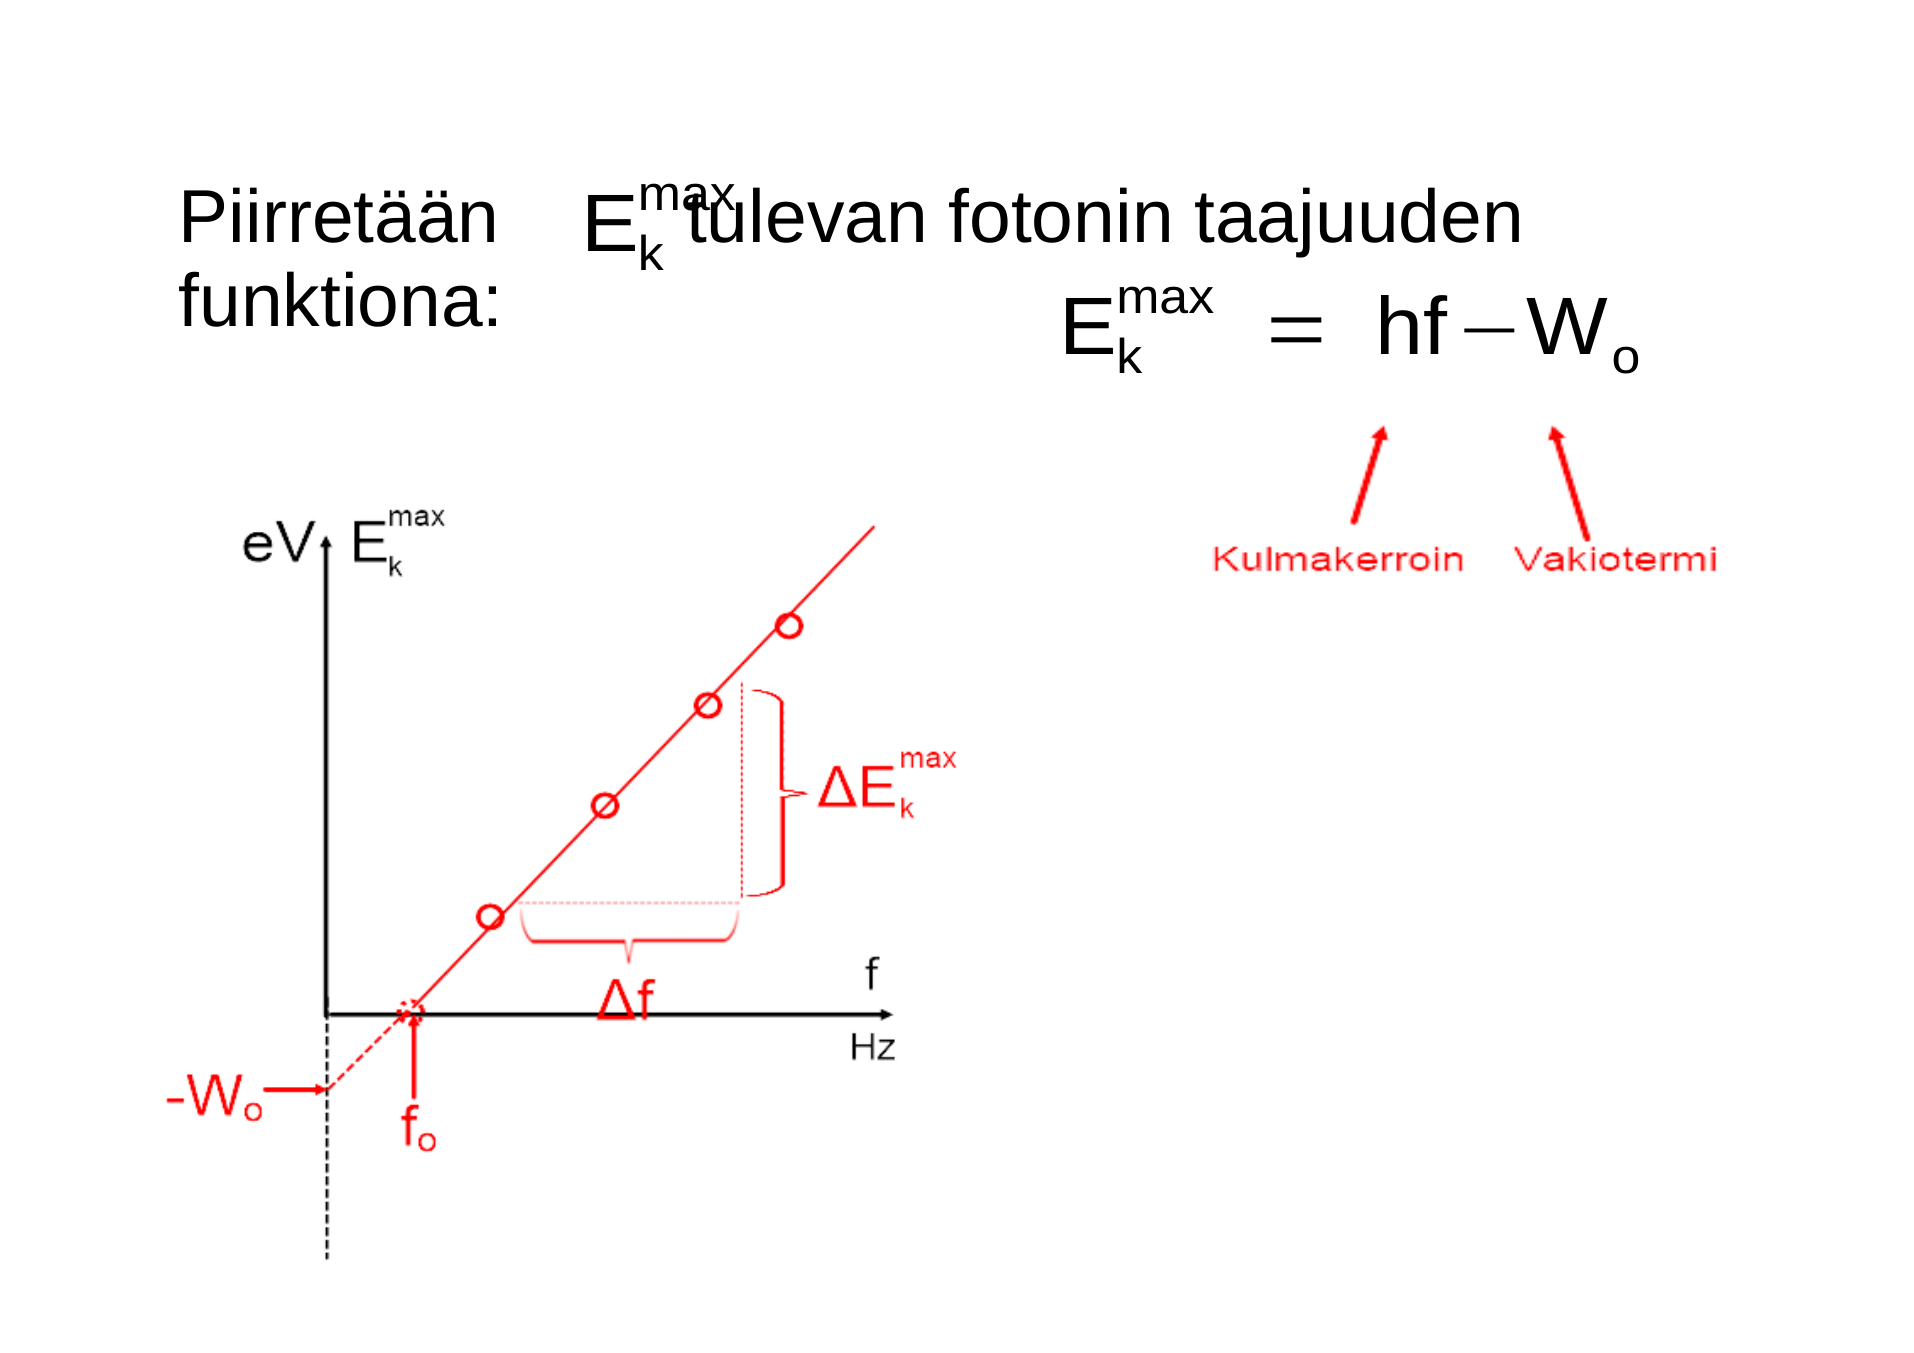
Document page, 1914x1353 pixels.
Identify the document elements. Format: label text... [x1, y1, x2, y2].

chart [1052, 270, 1649, 385]
chart [574, 167, 746, 282]
picture [115, 426, 1025, 1288]
picture [1139, 399, 1791, 605]
text_box Piirretään tulevan fotonin taajuuden funktiona: [163, 167, 1750, 550]
